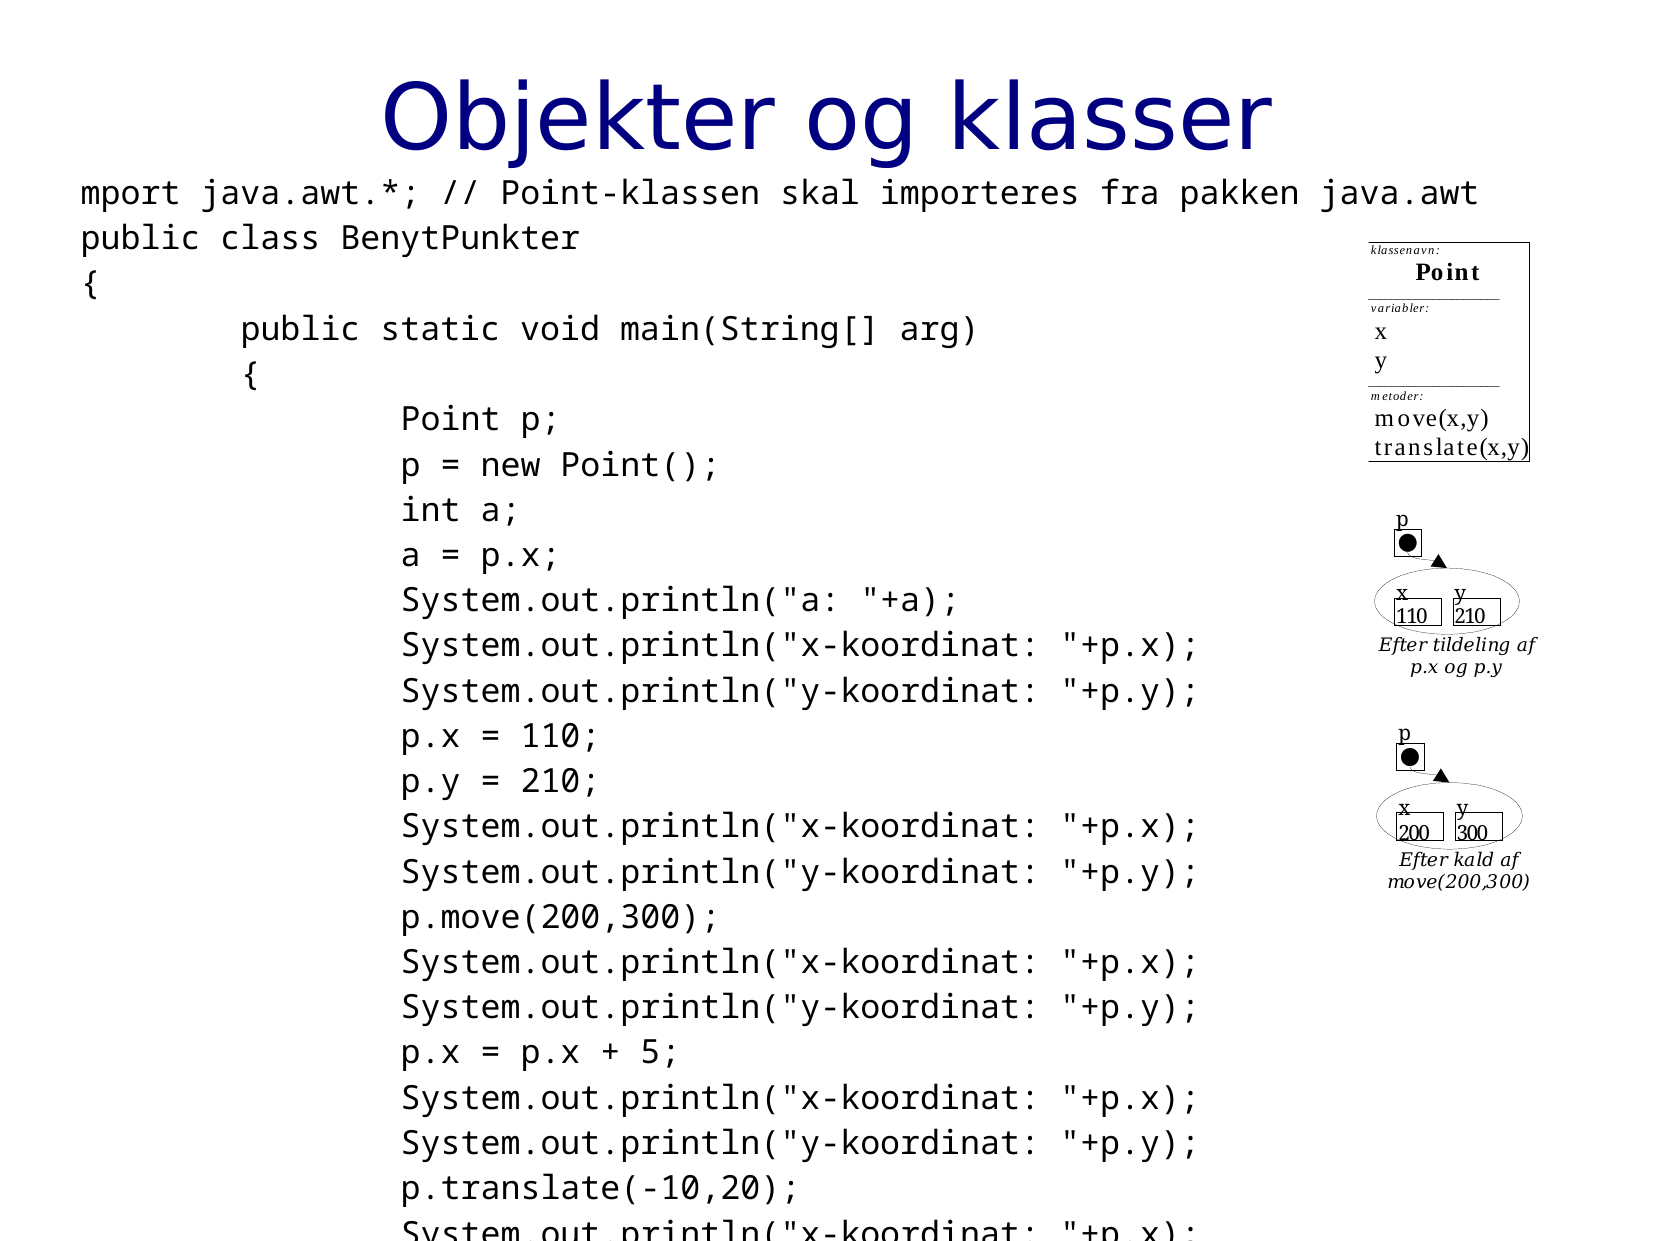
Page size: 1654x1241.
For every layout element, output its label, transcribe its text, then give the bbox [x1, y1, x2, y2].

title Objekter og klasser [105, 14, 1549, 222]
text_box mport java.awt.*; // Point-klassen skal importeres fra pakken java.awt public class BenytPunkter { public static void main(String[] arg) { Point p; p = new Point(); int a; a = p.x; System.out.println("a: "+a); System.out.println("x-koordinat: "+p.x); System.out.println("y-koordinat: "+p.y); p.x = 110; p.y = 210; System.out.println("x-koordinat: "+p.x); System.out.println("y-koordinat: "+p.y); p.move(200,300); System.out.println("x-koordinat: "+p.x); System.out.println("y-koordinat: "+p.y); p.x = p.x + 5; System.out.println("x-koordinat: "+p.x); System.out.println("y-koordinat: "+p.y); p.translate(-10,20); System.out.println("x-koordinat: "+p.x); System.out.println("y-koordinat: "+p.y); } } [80, 169, 1446, 1209]
chart [1288, 699, 1577, 912]
chart [1278, 492, 1574, 689]
chart [1368, 237, 1569, 470]
